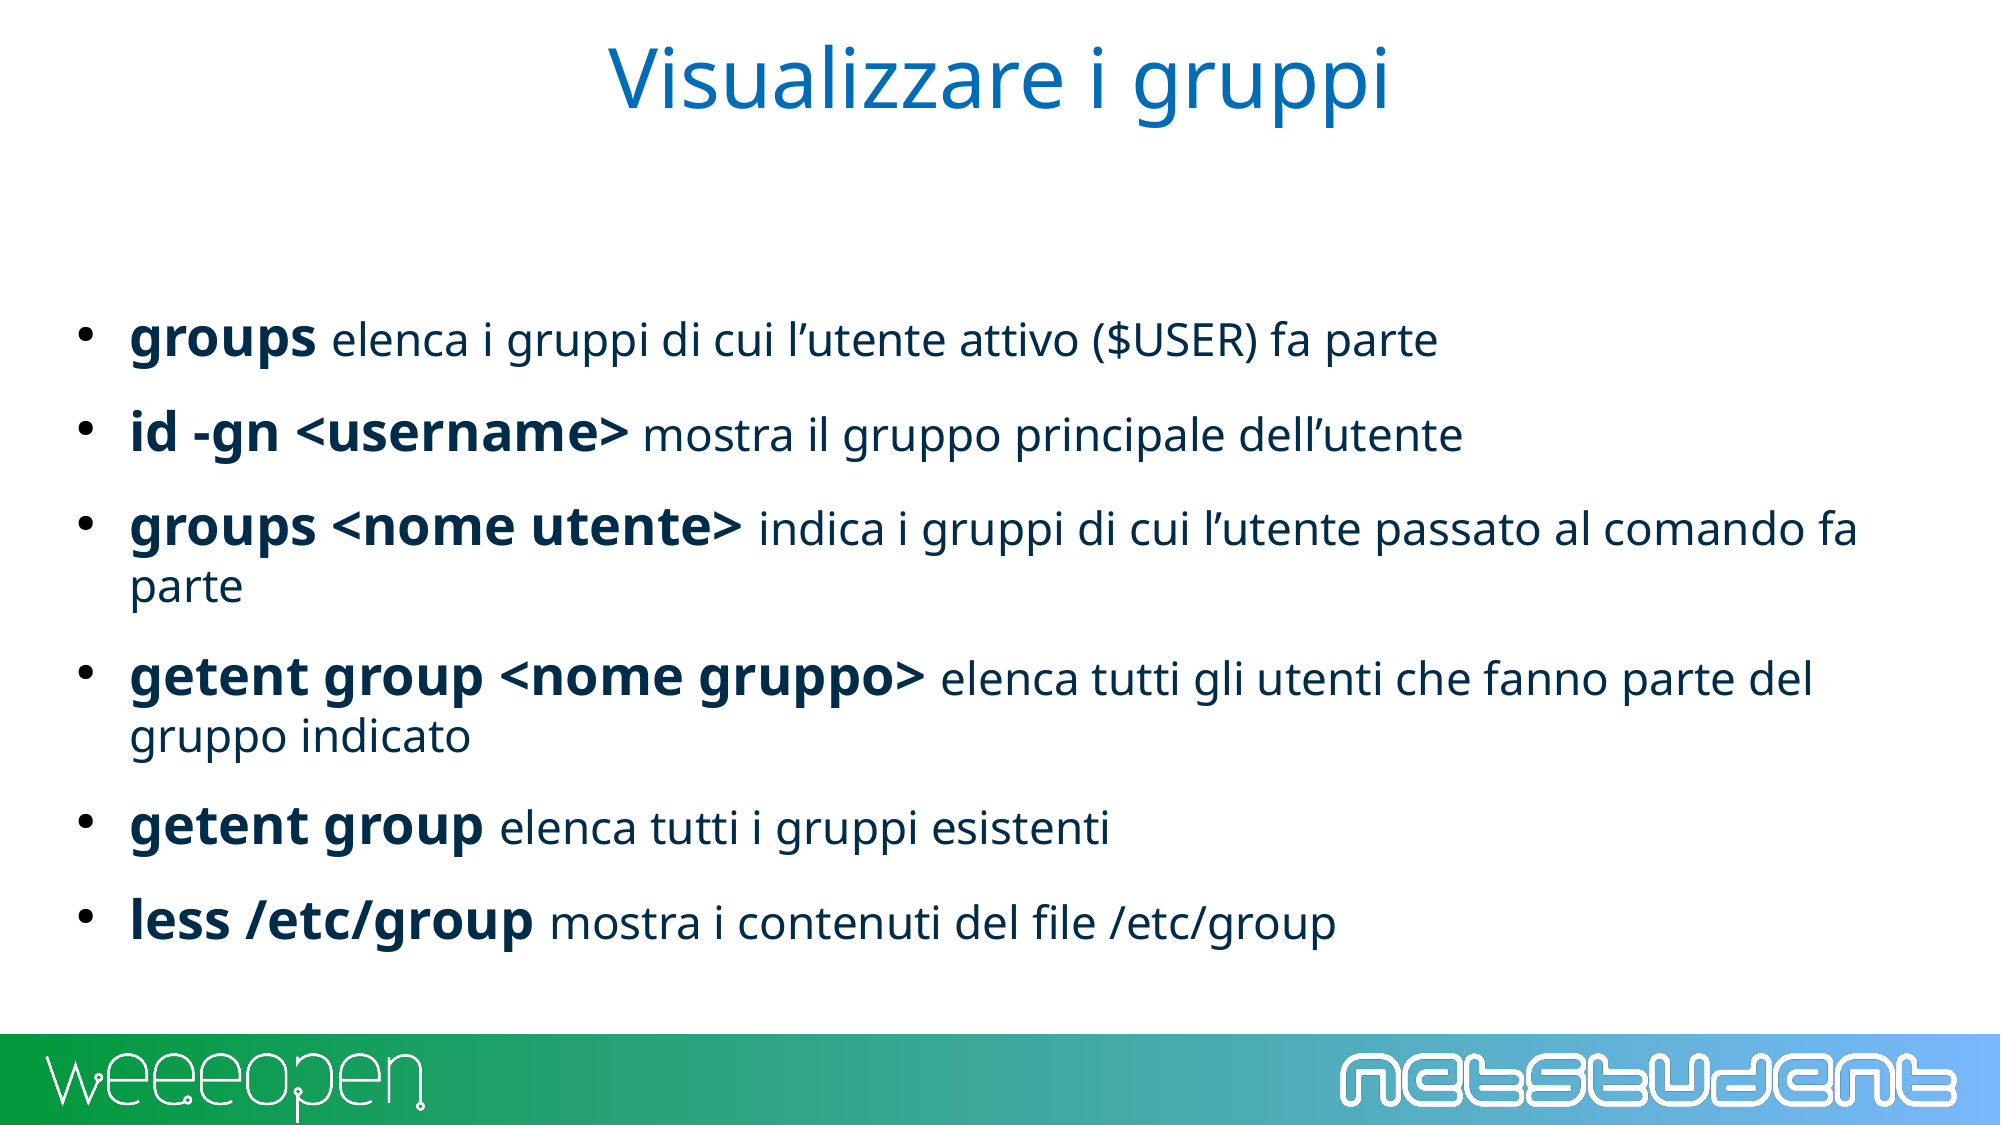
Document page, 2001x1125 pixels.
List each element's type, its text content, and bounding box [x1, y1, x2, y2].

picture [1340, 1053, 1957, 1107]
list groups elenca i gruppi di cui l’utente attivo ($USER) fa parte id -gn <username> mostra il gruppo principale dell’utente groups <nome utente> indica i gruppi di cui l’utente passato al comando fa parte getent group <nome gruppo> elenca tutti gli utenti che fanno parte del gruppo indicato getent group elenca tutti i gruppi esistenti less /etc/group mostra i contenuti del file /etc/group [43, 295, 1959, 1010]
title Visualizzare i gruppi [43, 29, 1959, 247]
picture [45, 1053, 425, 1123]
